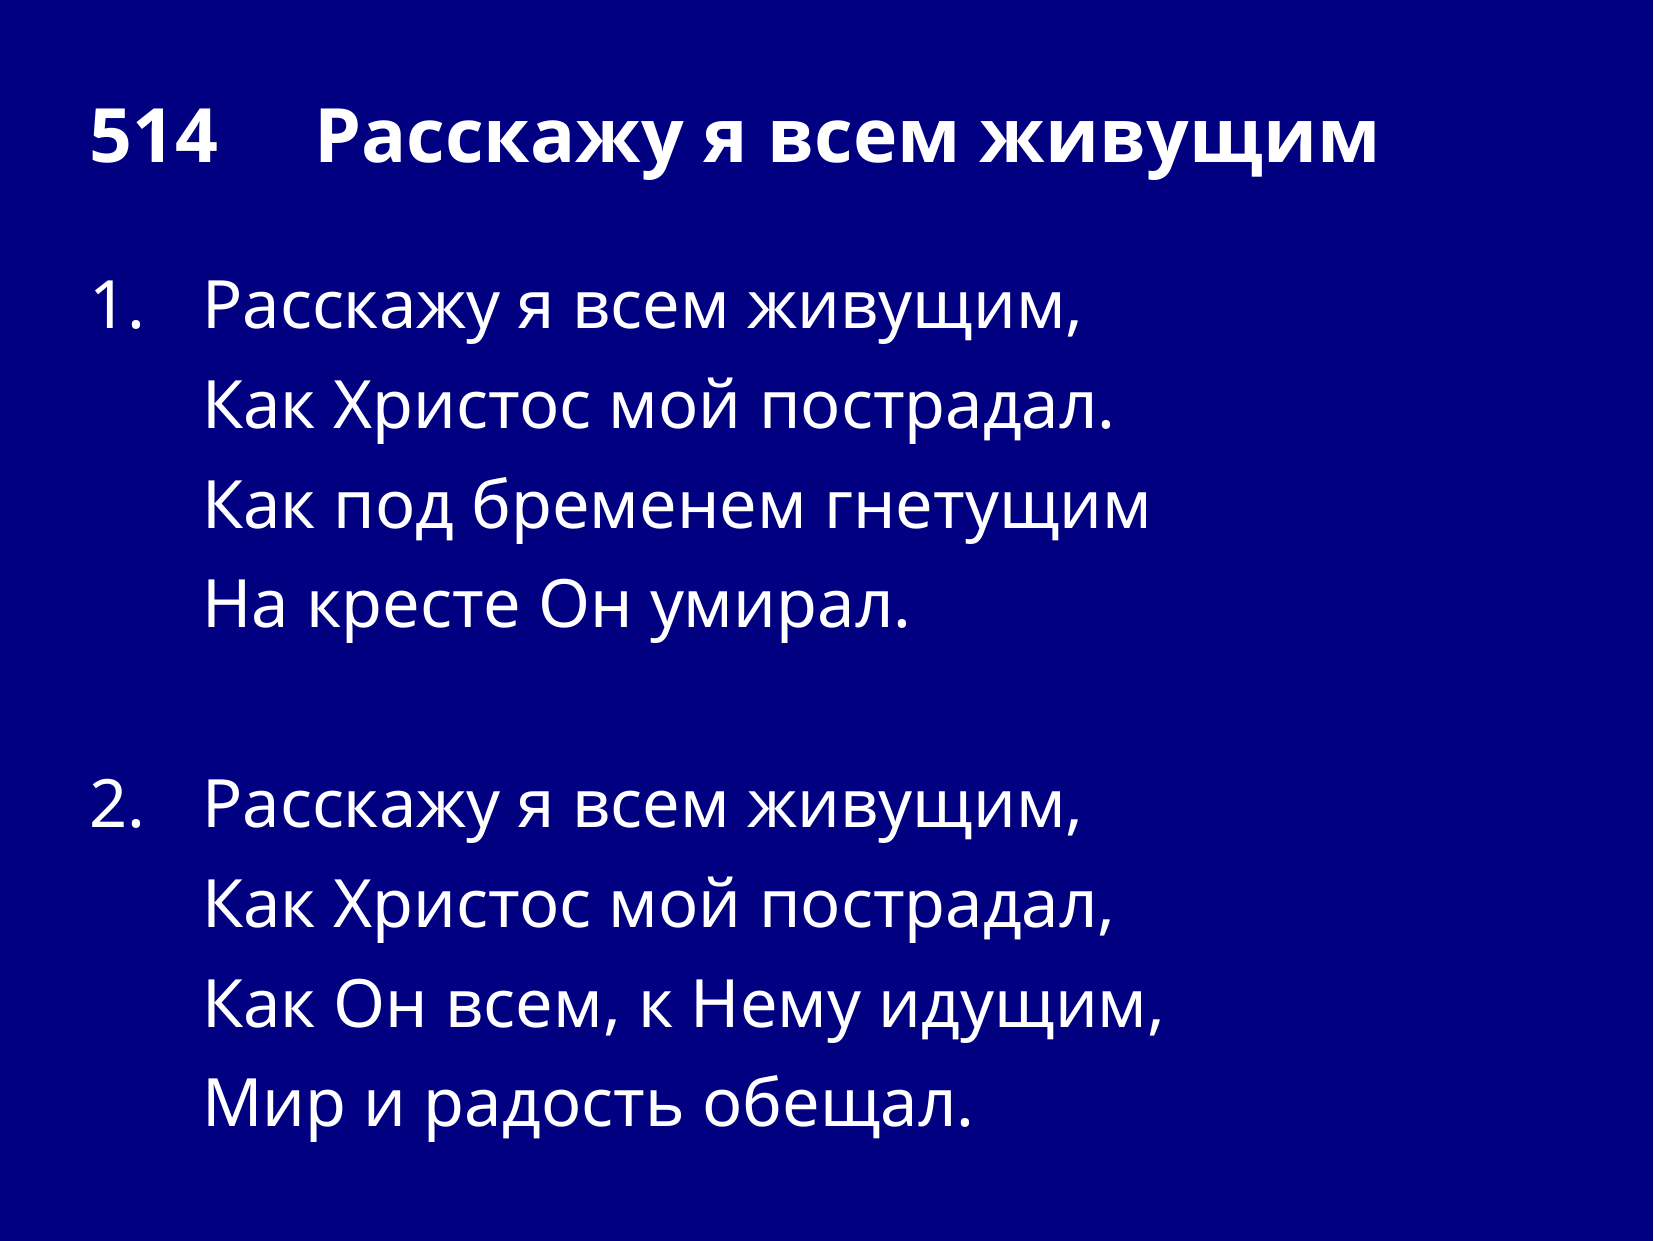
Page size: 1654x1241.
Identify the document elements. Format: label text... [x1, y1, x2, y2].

text_box 1. Расскажу я всем живущим, Как Христос мой пострадал. Как под бременем гнетущим На кресте Он умирал. 2. Расскажу я всем живущим, Как Христос мой пострадал, Как Он всем, к Нему идущим, Мир и радость обещал. [75, 188, 1576, 1163]
text_box 514 Расскажу я всем живущим [75, 75, 1576, 188]
